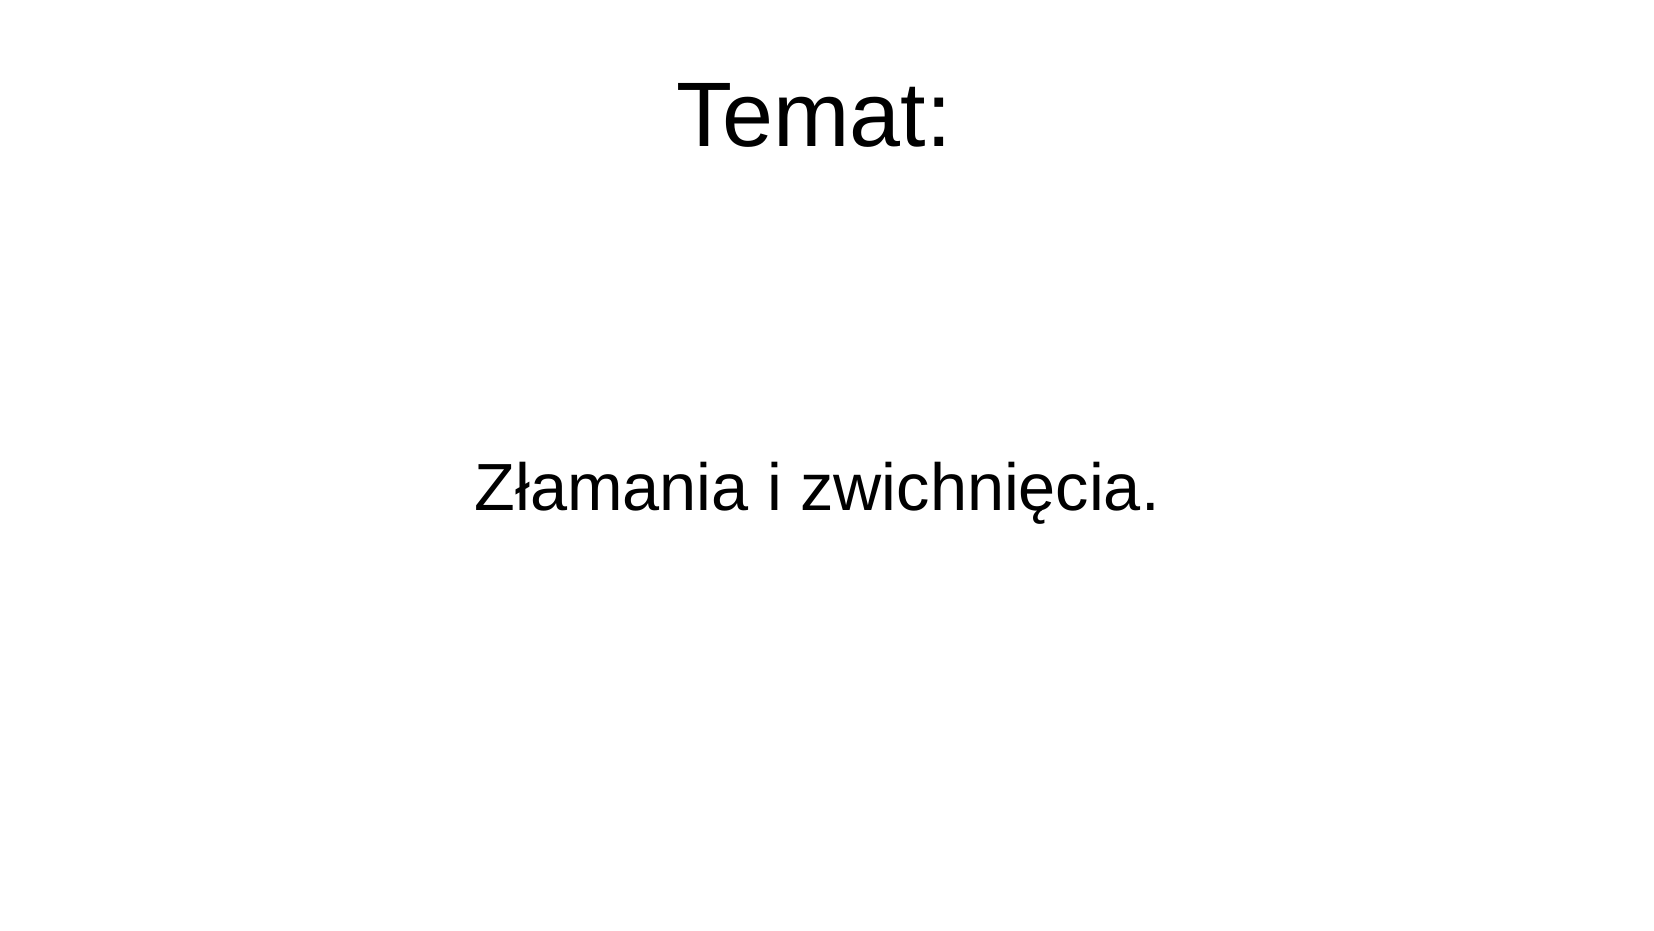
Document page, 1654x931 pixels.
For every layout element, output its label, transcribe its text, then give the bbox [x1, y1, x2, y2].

title Temat: [82, 37, 1571, 193]
subtitle Złamania i zwichnięcia. [82, 217, 1571, 758]
